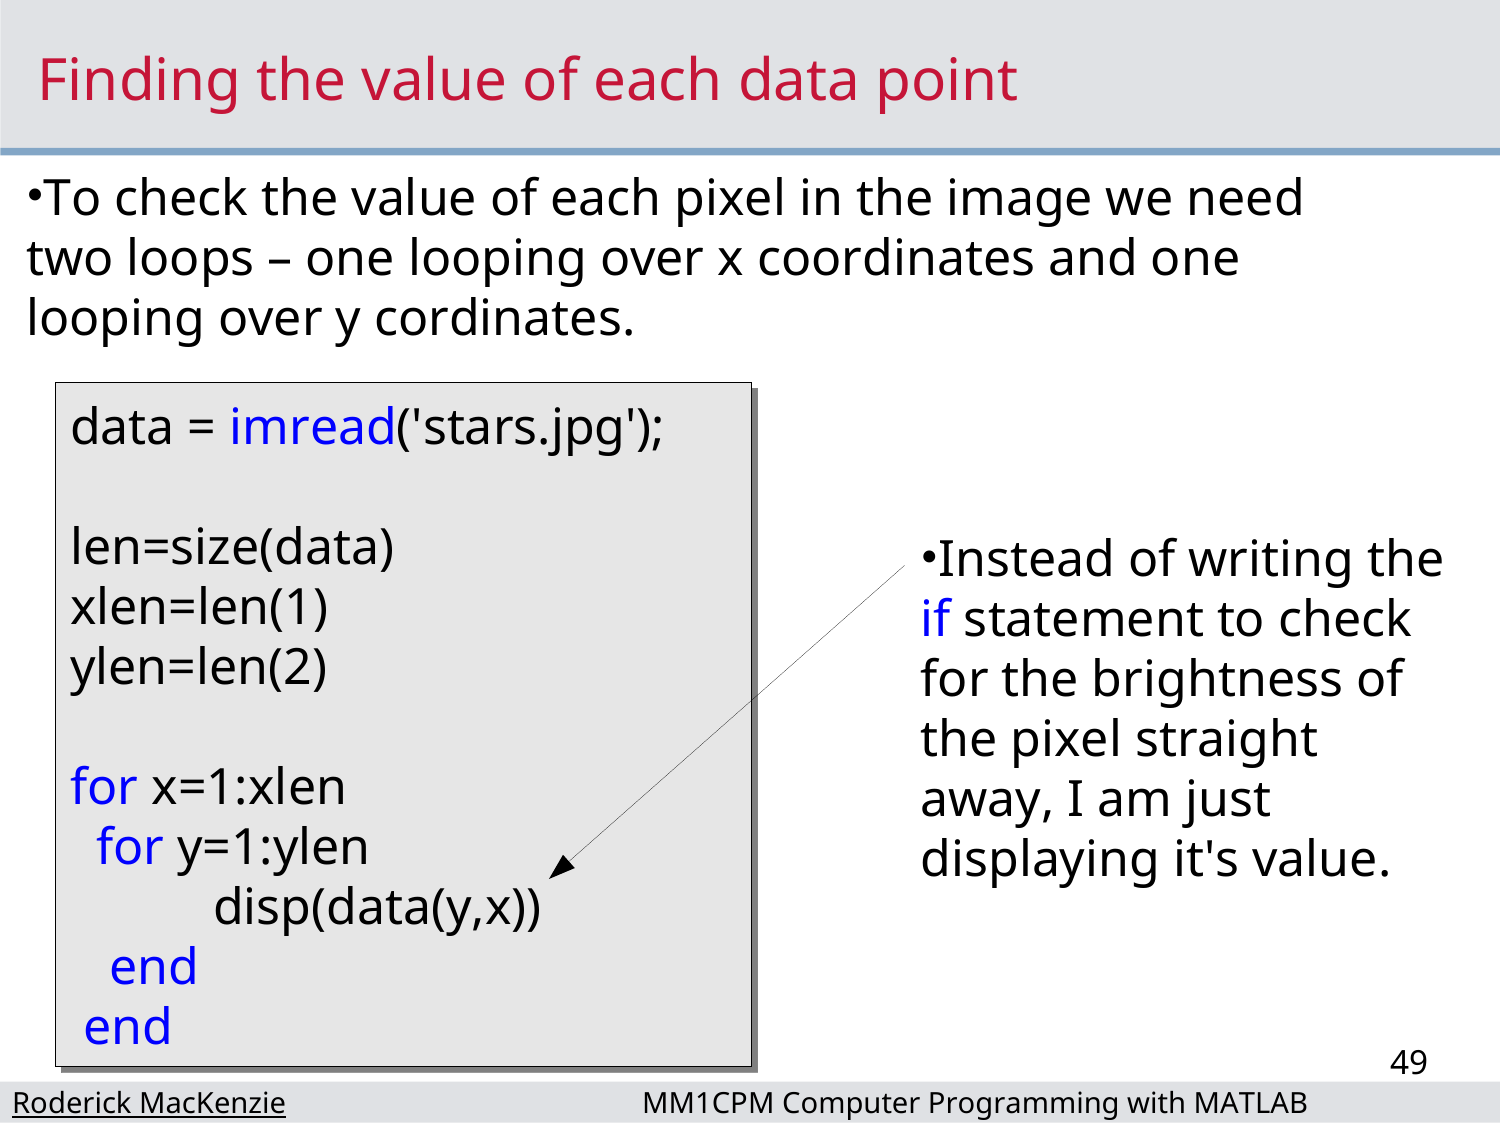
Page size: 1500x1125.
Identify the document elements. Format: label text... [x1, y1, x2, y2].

text_box Instead of writing the if statement to check for the brightness of the pixel straight away, I am just displaying it's value. [905, 519, 1469, 954]
title Finding the value of each data point [22, 25, 1482, 131]
text_box data = imread('stars.jpg'); len=size(data) xlen=len(1) ylen=len(2) for x=1:xlen for y=1:ylen disp(data(y,x)) end end [55, 382, 752, 1067]
text_box <number> [1375, 1033, 1500, 1104]
text_box To check the value of each pixel in the image we need two loops – one looping over x coordinates and one looping over y cordinates. [11, 157, 1385, 353]
